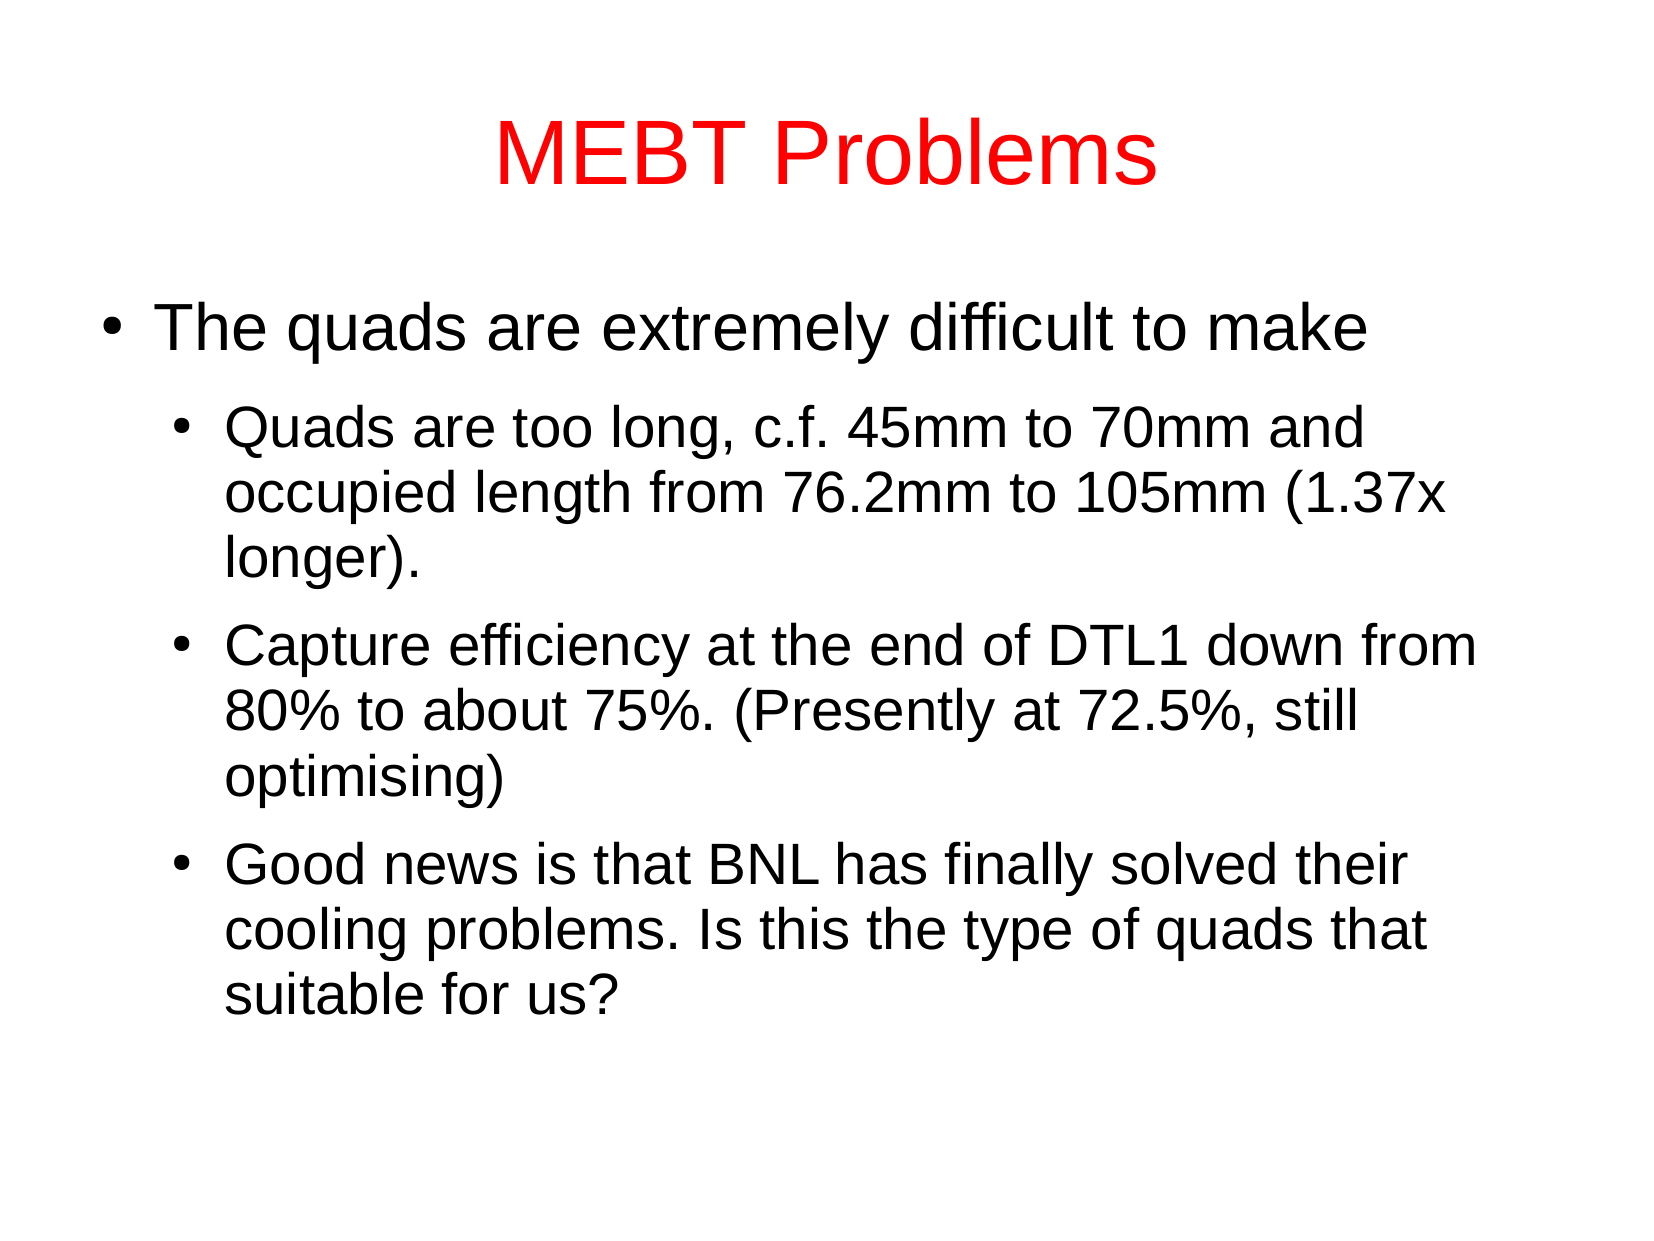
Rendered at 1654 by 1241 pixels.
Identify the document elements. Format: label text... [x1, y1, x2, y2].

title MEBT Problems [82, 49, 1571, 257]
list The quads are extremely difficult to make Quads are too long, c.f. 45mm to 70mm and occupied length from 76.2mm to 105mm (1.37x longer). Capture efficiency at the end of DTL1 down from 80% to about 75%. (Presently at 72.5%, still optimising) Good news is that BNL has finally solved their cooling problems. Is this the type of quads that suitable for us? [82, 290, 1571, 1125]
